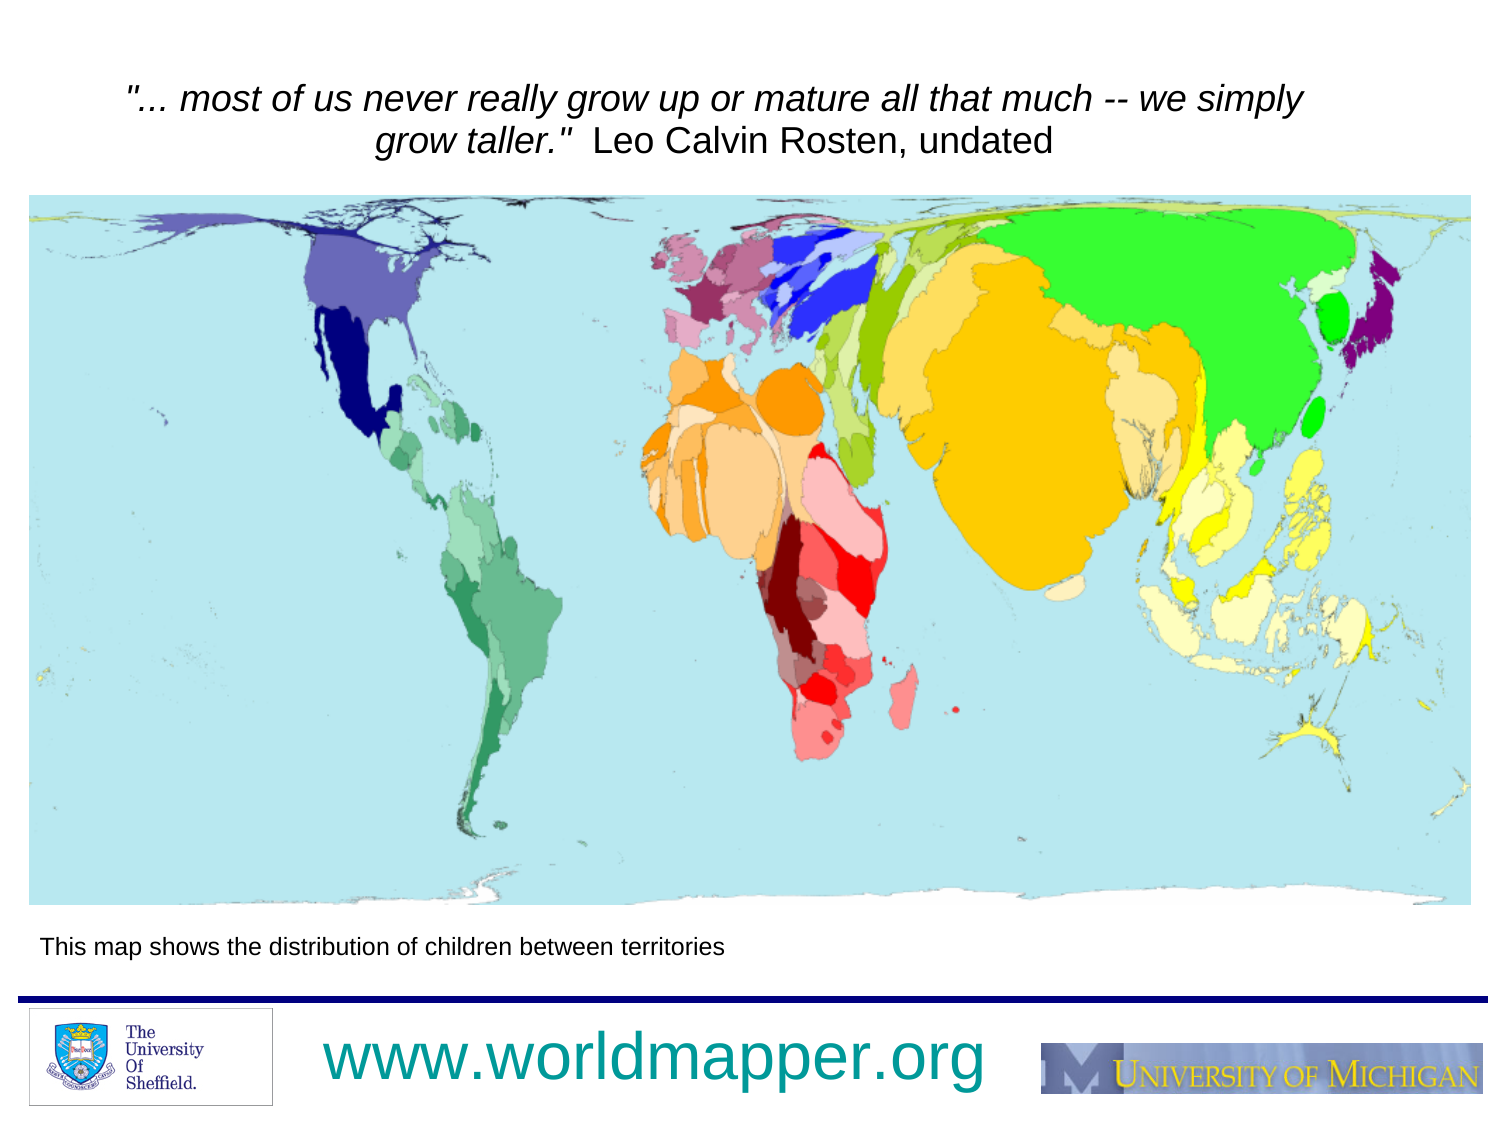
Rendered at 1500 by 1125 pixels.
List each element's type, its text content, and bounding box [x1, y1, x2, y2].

picture [1041, 1043, 1483, 1094]
picture [29, 1008, 273, 1106]
title "... most of us never really grow up or mature all that much -- we simply grow taller." Leo Calvin Rosten, undated [76, 42, 1352, 195]
picture [29, 195, 1471, 905]
text_box This map shows the distribution of children between territories [24, 925, 742, 969]
